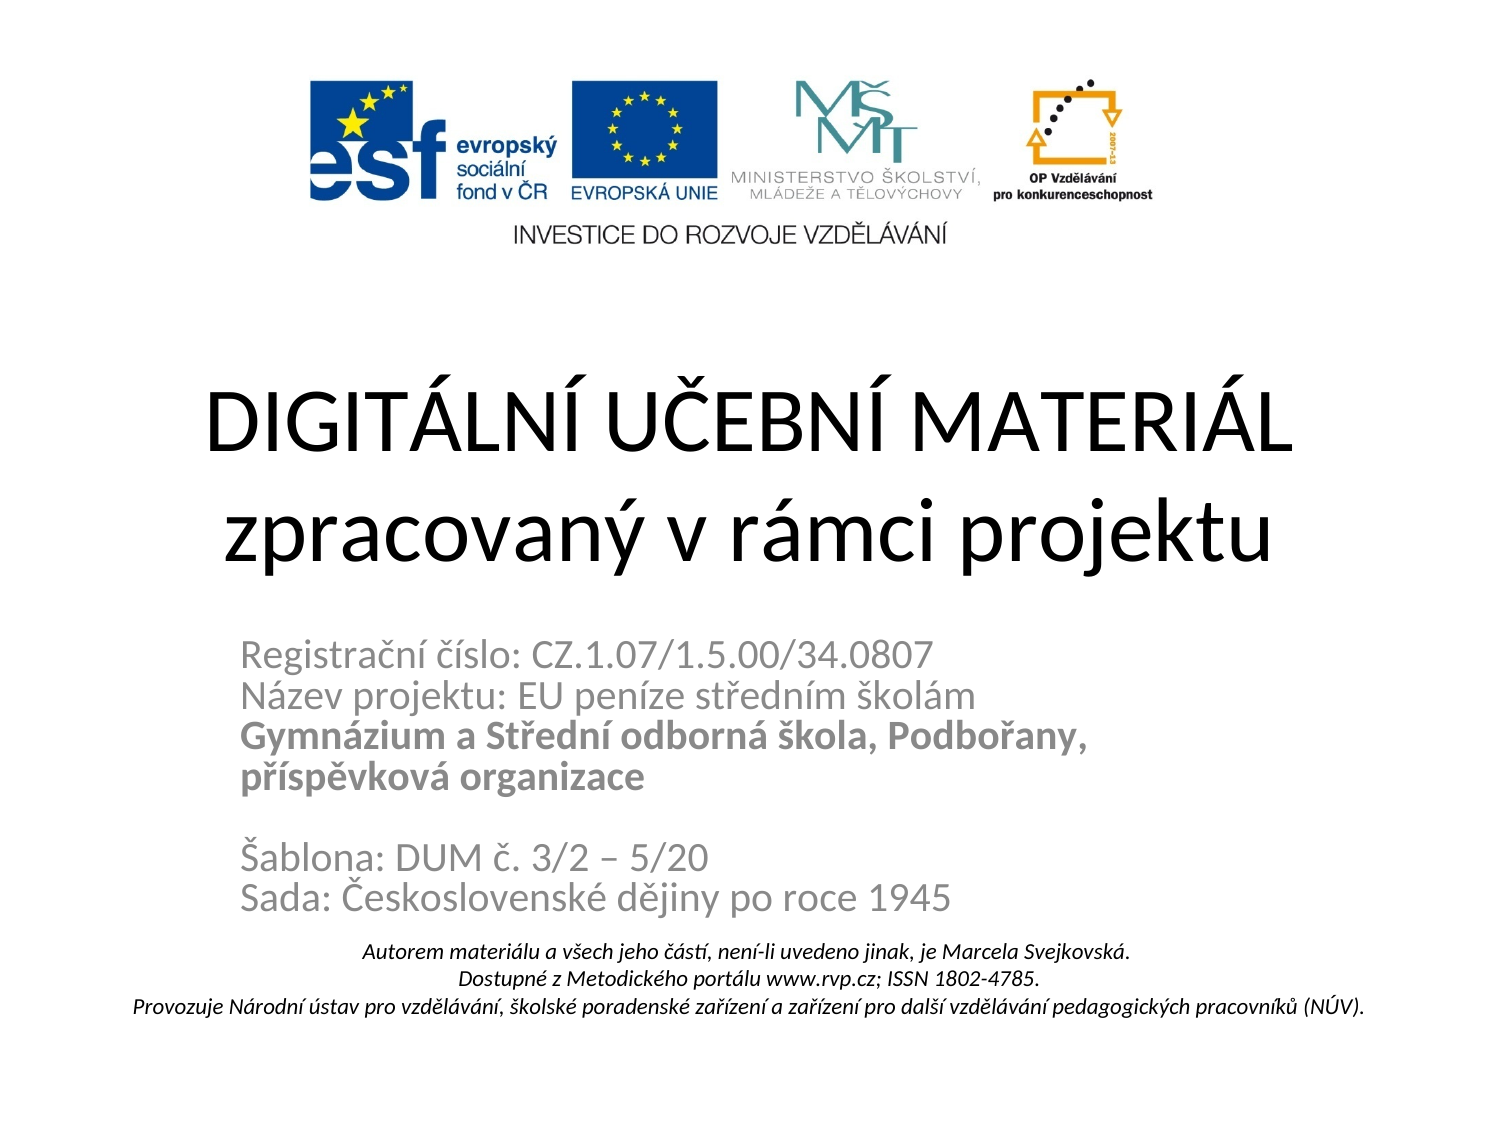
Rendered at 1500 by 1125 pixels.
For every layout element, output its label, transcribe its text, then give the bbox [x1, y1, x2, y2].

picture [265, 42, 1210, 274]
title DIGITÁLNÍ UČEBNÍ MATERIÁL zpracovaný v rámci projektu [112, 349, 1388, 591]
text_box Autorem materiálu a všech jeho částí, není-li uvedeno jinak, je Marcela Svejkovská. Dostupné z Metodického portálu www.rvp.cz; ISSN 1802-4785. Provozuje Národní ústav pro vzdělávání, školské poradenské zařízení a zařízení pro další vzdělávání pedagogických pracovníků (NÚV). [0, 928, 1500, 1054]
text_box Registrační číslo: CZ.1.07/1.5.00/34.0807 Název projektu: EU peníze středním školám Gymnázium a Střední odborná škola, Podbořany, příspěvková organizace Šablona: DUM č. 3/2 – 5/20 Sada: Československé dějiny po roce 1945 [225, 637, 1276, 928]
